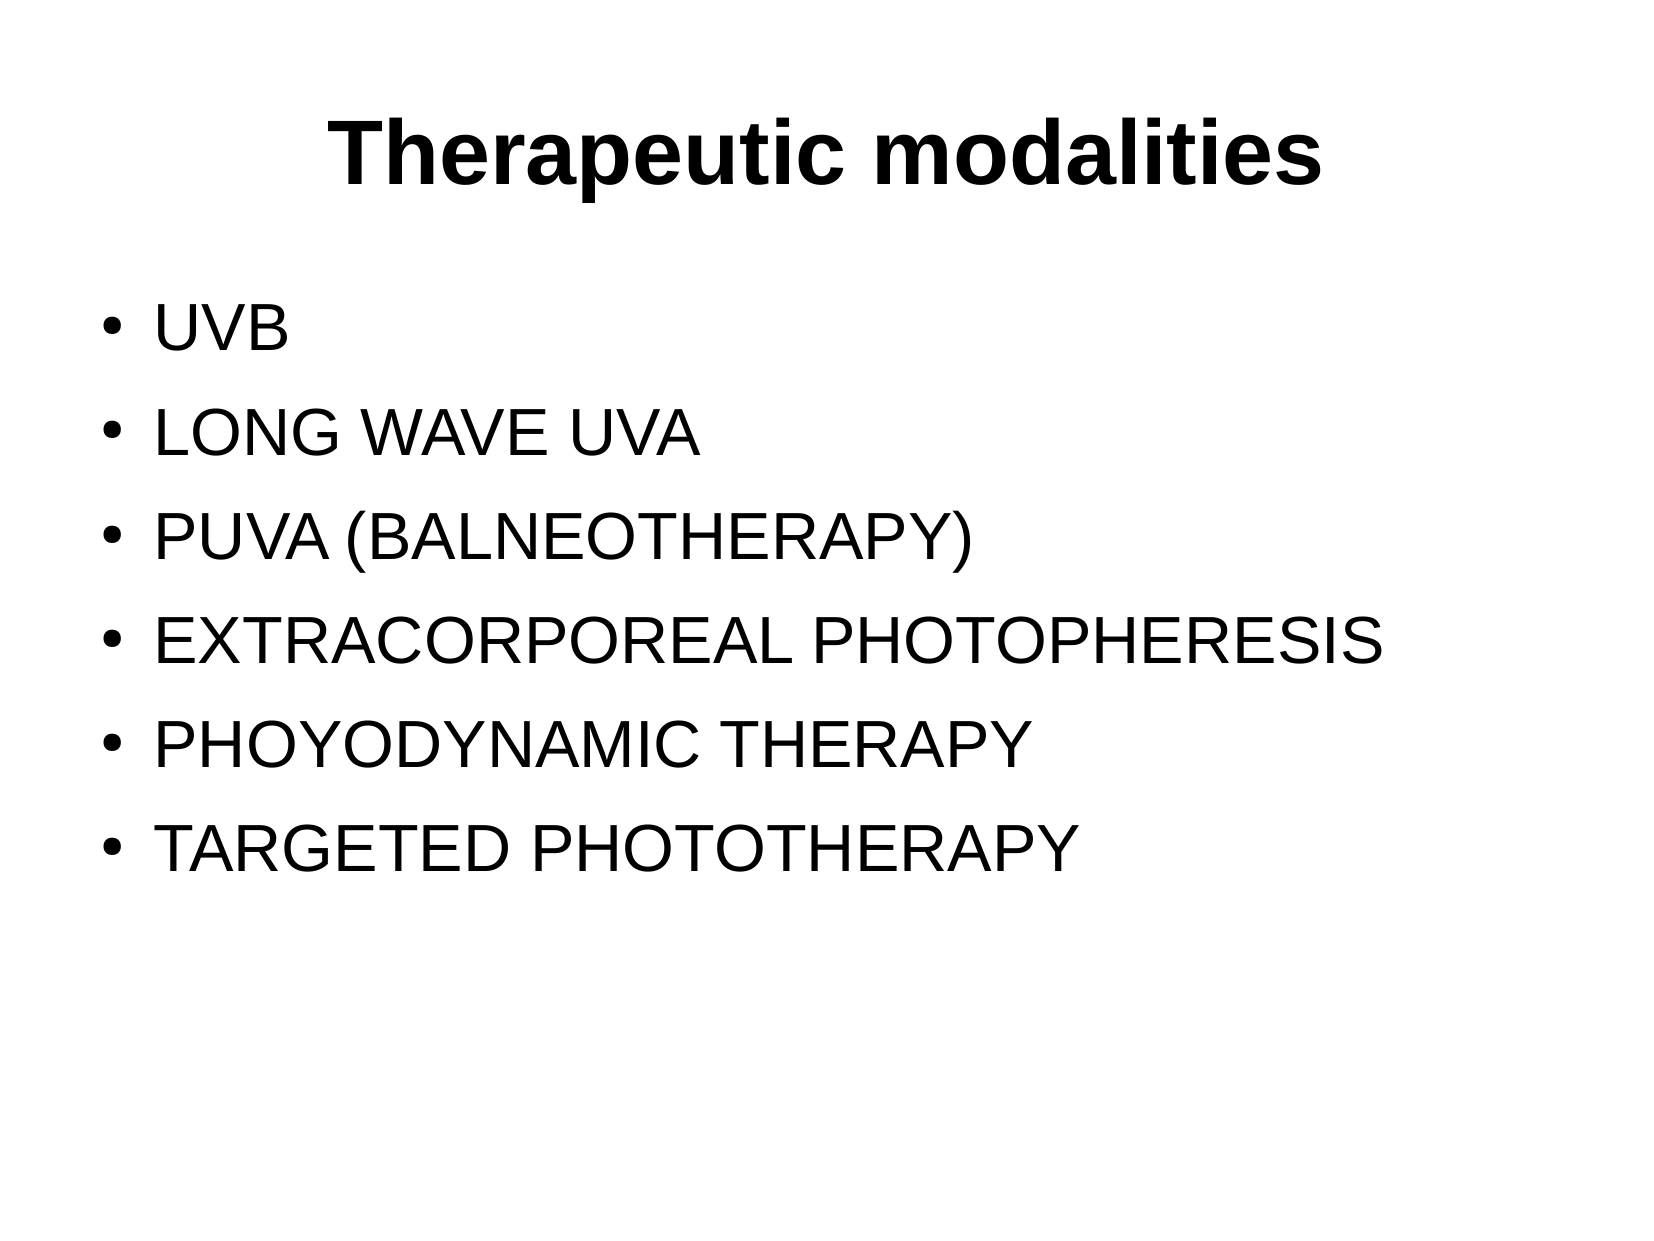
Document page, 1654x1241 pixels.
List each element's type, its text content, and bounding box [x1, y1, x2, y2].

title Therapeutic modalities [82, 49, 1571, 257]
list UVB LONG WAVE UVA PUVA (BALNEOTHERAPY) EXTRACORPOREAL PHOTOPHERESIS PHOYODYNAMIC THERAPY TARGETED PHOTOTHERAPY [82, 290, 1571, 1109]
